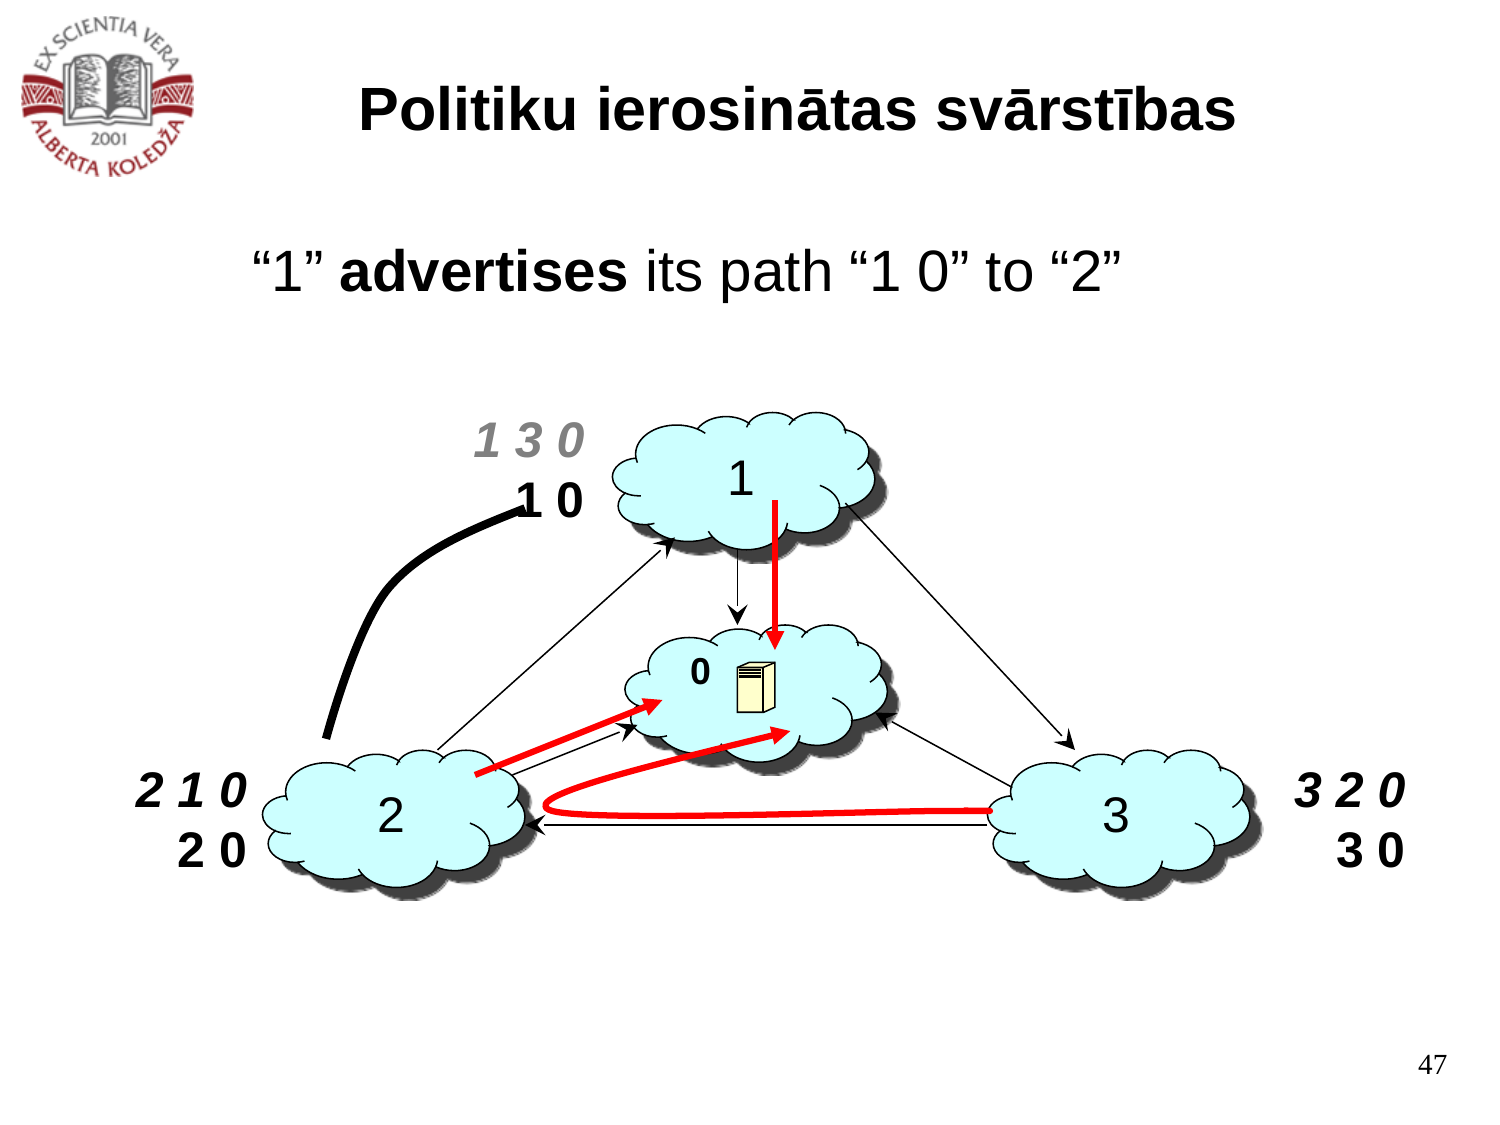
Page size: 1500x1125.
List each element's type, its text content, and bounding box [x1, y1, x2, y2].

text_box “1” advertises its path “1 0” to “2” [237, 224, 1313, 311]
text_box <skaitlis> [1312, 1037, 1463, 1101]
text_box [612, 412, 875, 550]
text_box 2 [362, 774, 421, 851]
text_box 2 1 0 2 0 [120, 749, 262, 886]
text_box 1 3 0 1 0 [458, 399, 600, 536]
text_box [624, 624, 888, 763]
text_box 3 [1087, 774, 1146, 851]
title Politiku ierosinātas svārstības [0, 49, 1500, 163]
picture [21, 163, 194, 177]
text_box [987, 750, 1250, 888]
text_box 1 [712, 437, 771, 513]
text_box 3 2 0 3 0 [1279, 749, 1421, 886]
picture [21, 16, 194, 49]
text_box 0 [675, 639, 726, 701]
text_box [262, 750, 525, 888]
